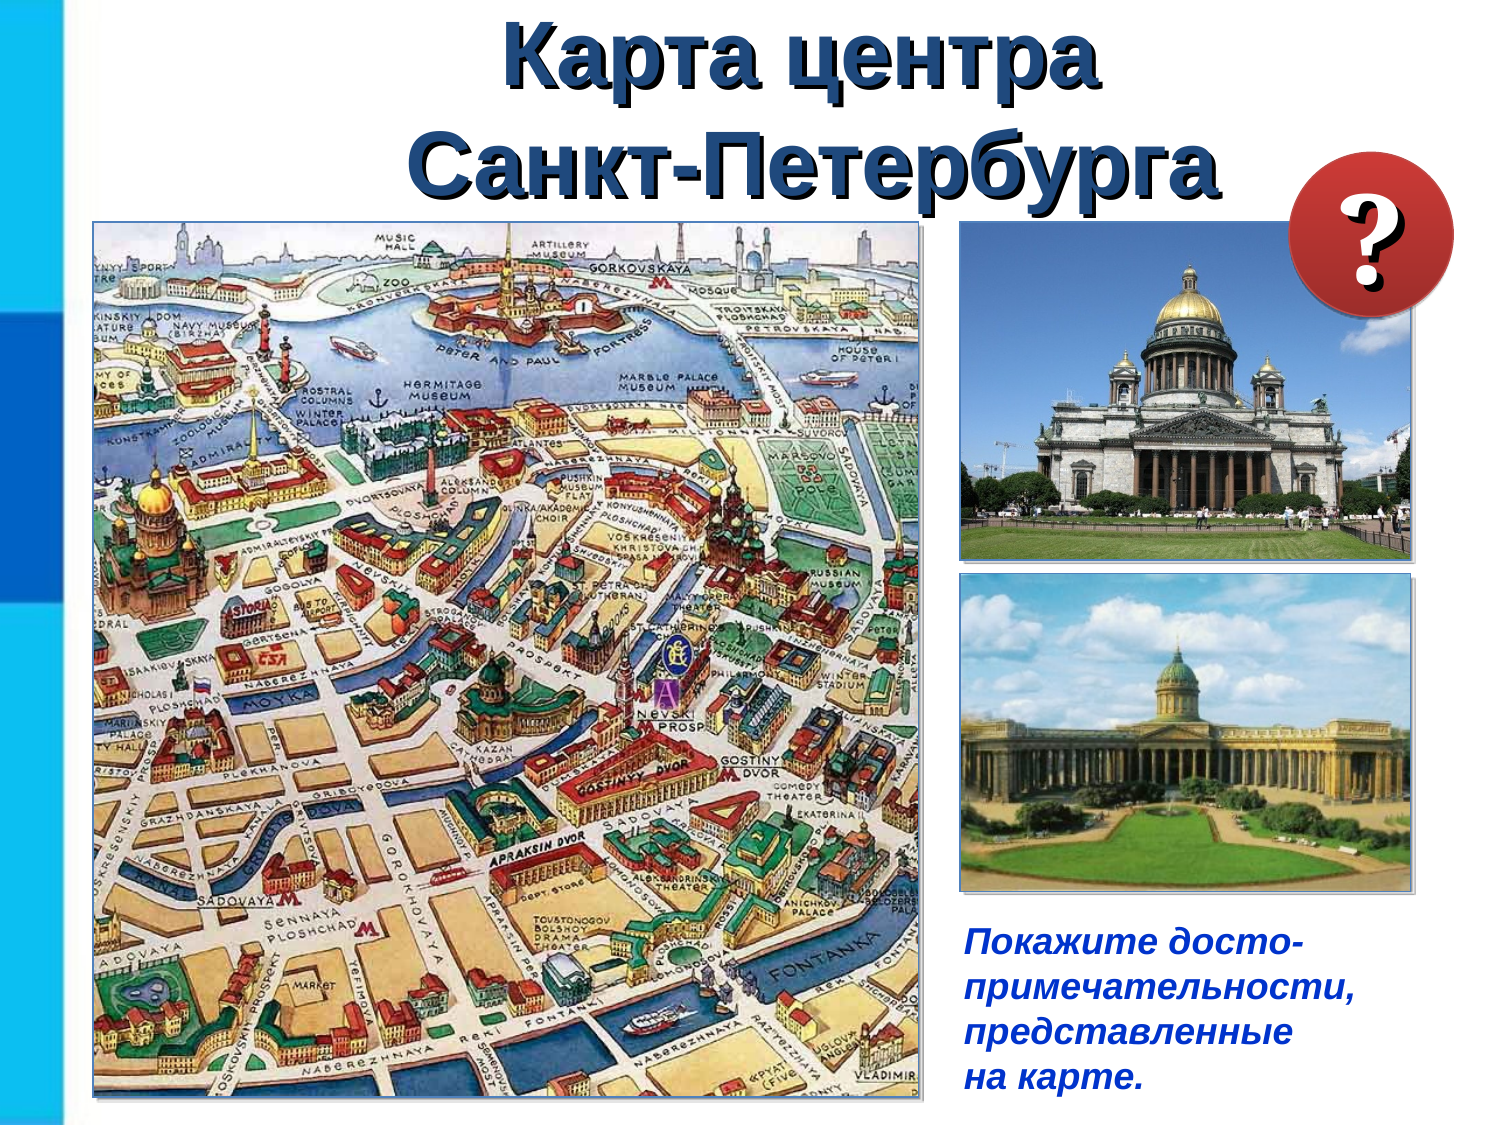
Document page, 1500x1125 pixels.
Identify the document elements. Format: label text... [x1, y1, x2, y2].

text_box ? [1289, 152, 1454, 317]
title Карта центра Санкт-Петербурга [171, 0, 1455, 208]
text_box Покажите досто-примечательности, представленные на карте. [948, 909, 1465, 1105]
picture [960, 222, 1410, 560]
picture [0, 0, 1500, 1125]
